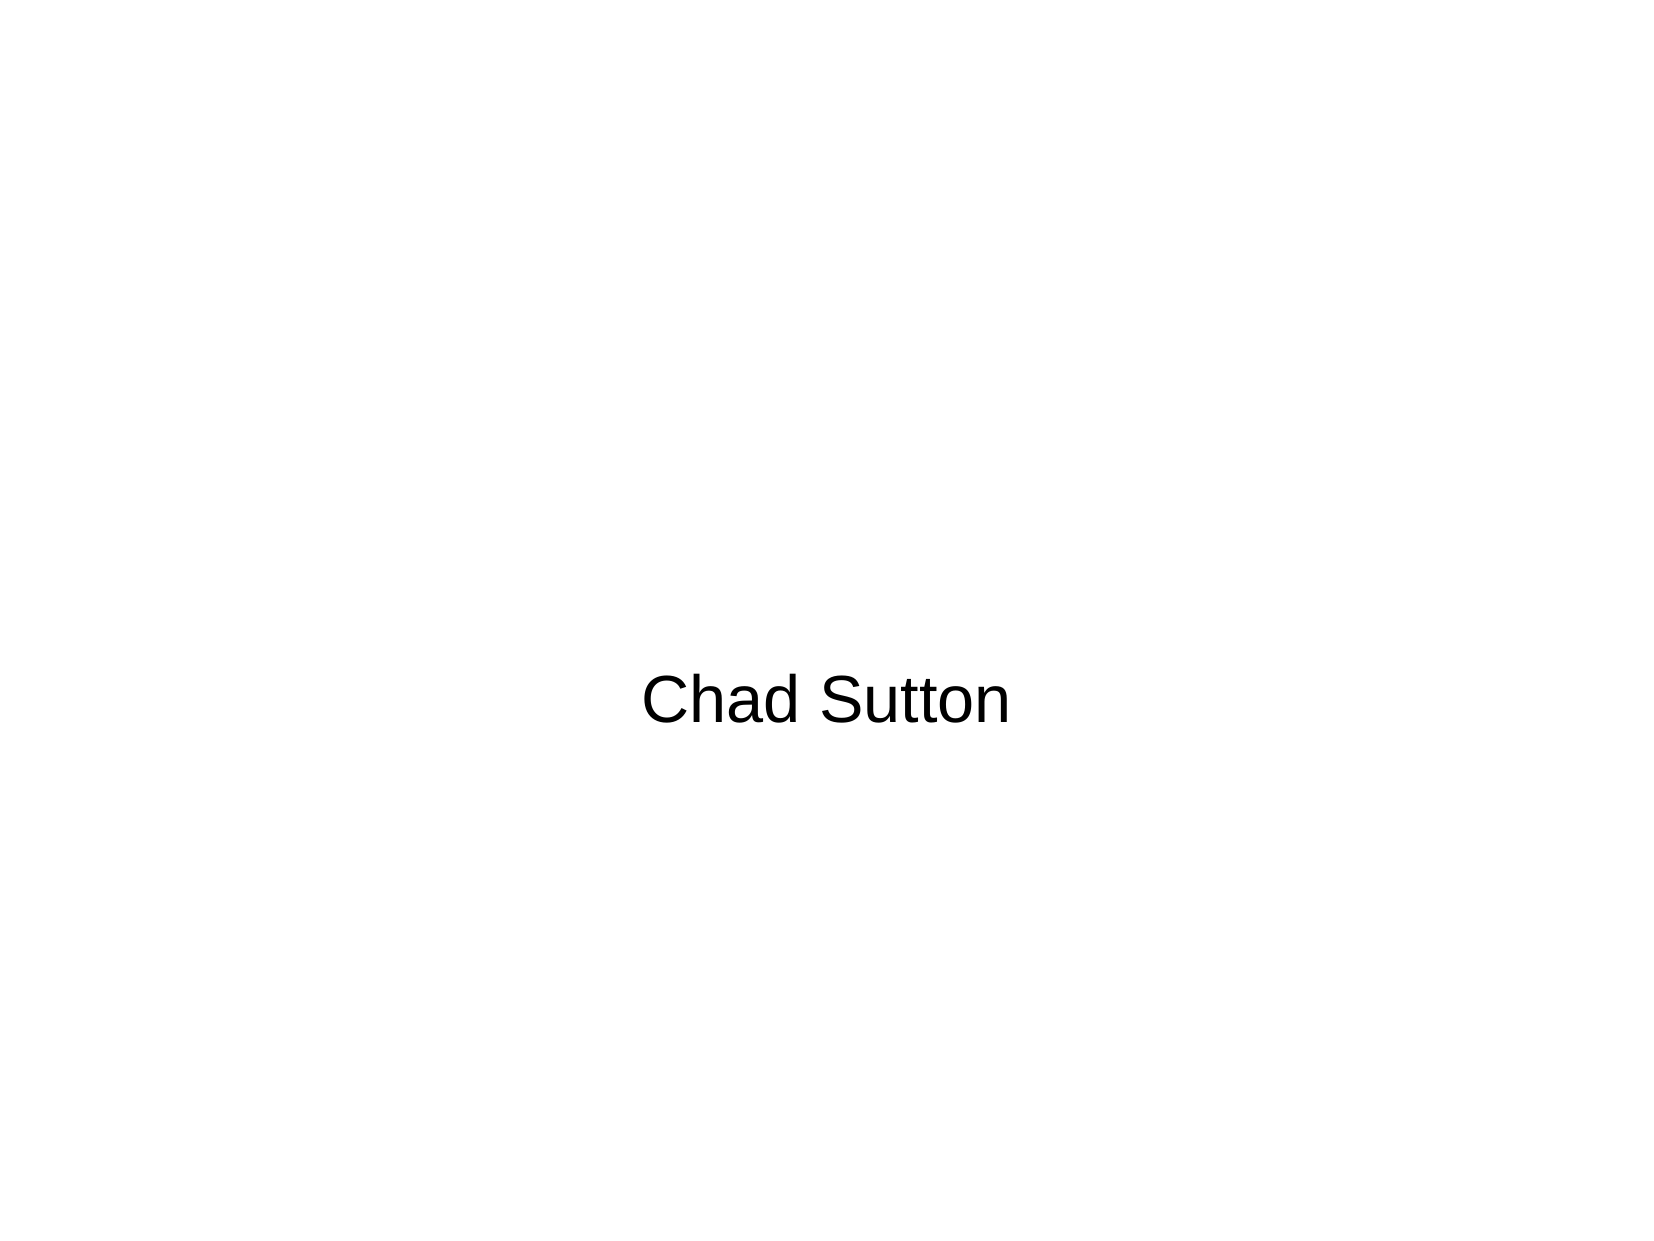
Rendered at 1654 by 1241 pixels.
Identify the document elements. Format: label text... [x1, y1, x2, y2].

subtitle Chad Sutton [82, 297, 1571, 1102]
